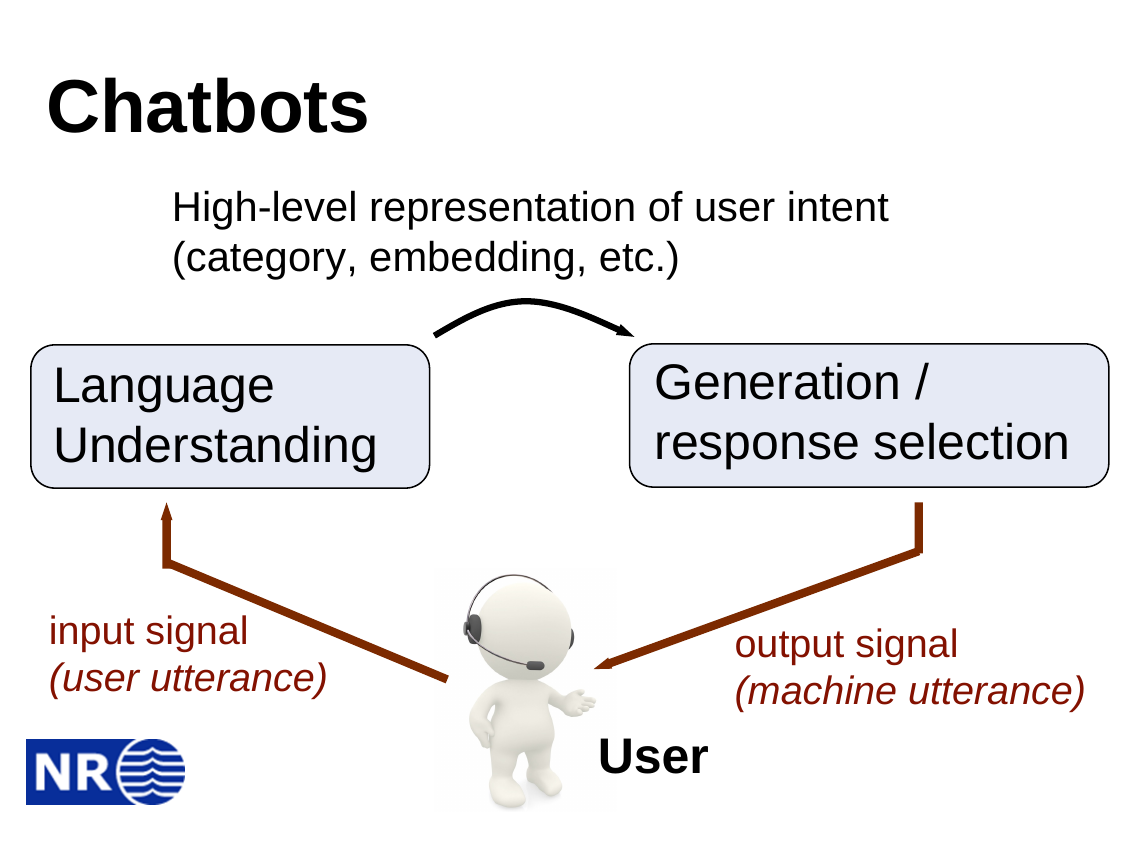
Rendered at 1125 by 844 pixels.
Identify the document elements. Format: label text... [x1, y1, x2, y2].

text_box [30, 347, 430, 489]
text_box output signal (machine utterance) [730, 612, 1096, 718]
text_box input signal (user utterance) [268, 599, 418, 662]
text_box [629, 347, 1109, 488]
text_box User [593, 718, 716, 789]
picture [434, 568, 617, 812]
text_box input signal (user utterance) [44, 599, 418, 705]
text_box Generation / response selection [639, 342, 1098, 479]
title Chatbots [30, 32, 1095, 157]
text_box Language Understanding [38, 344, 416, 482]
text_box High-level representation of user intent (category, embedding, etc.) [156, 172, 1077, 289]
